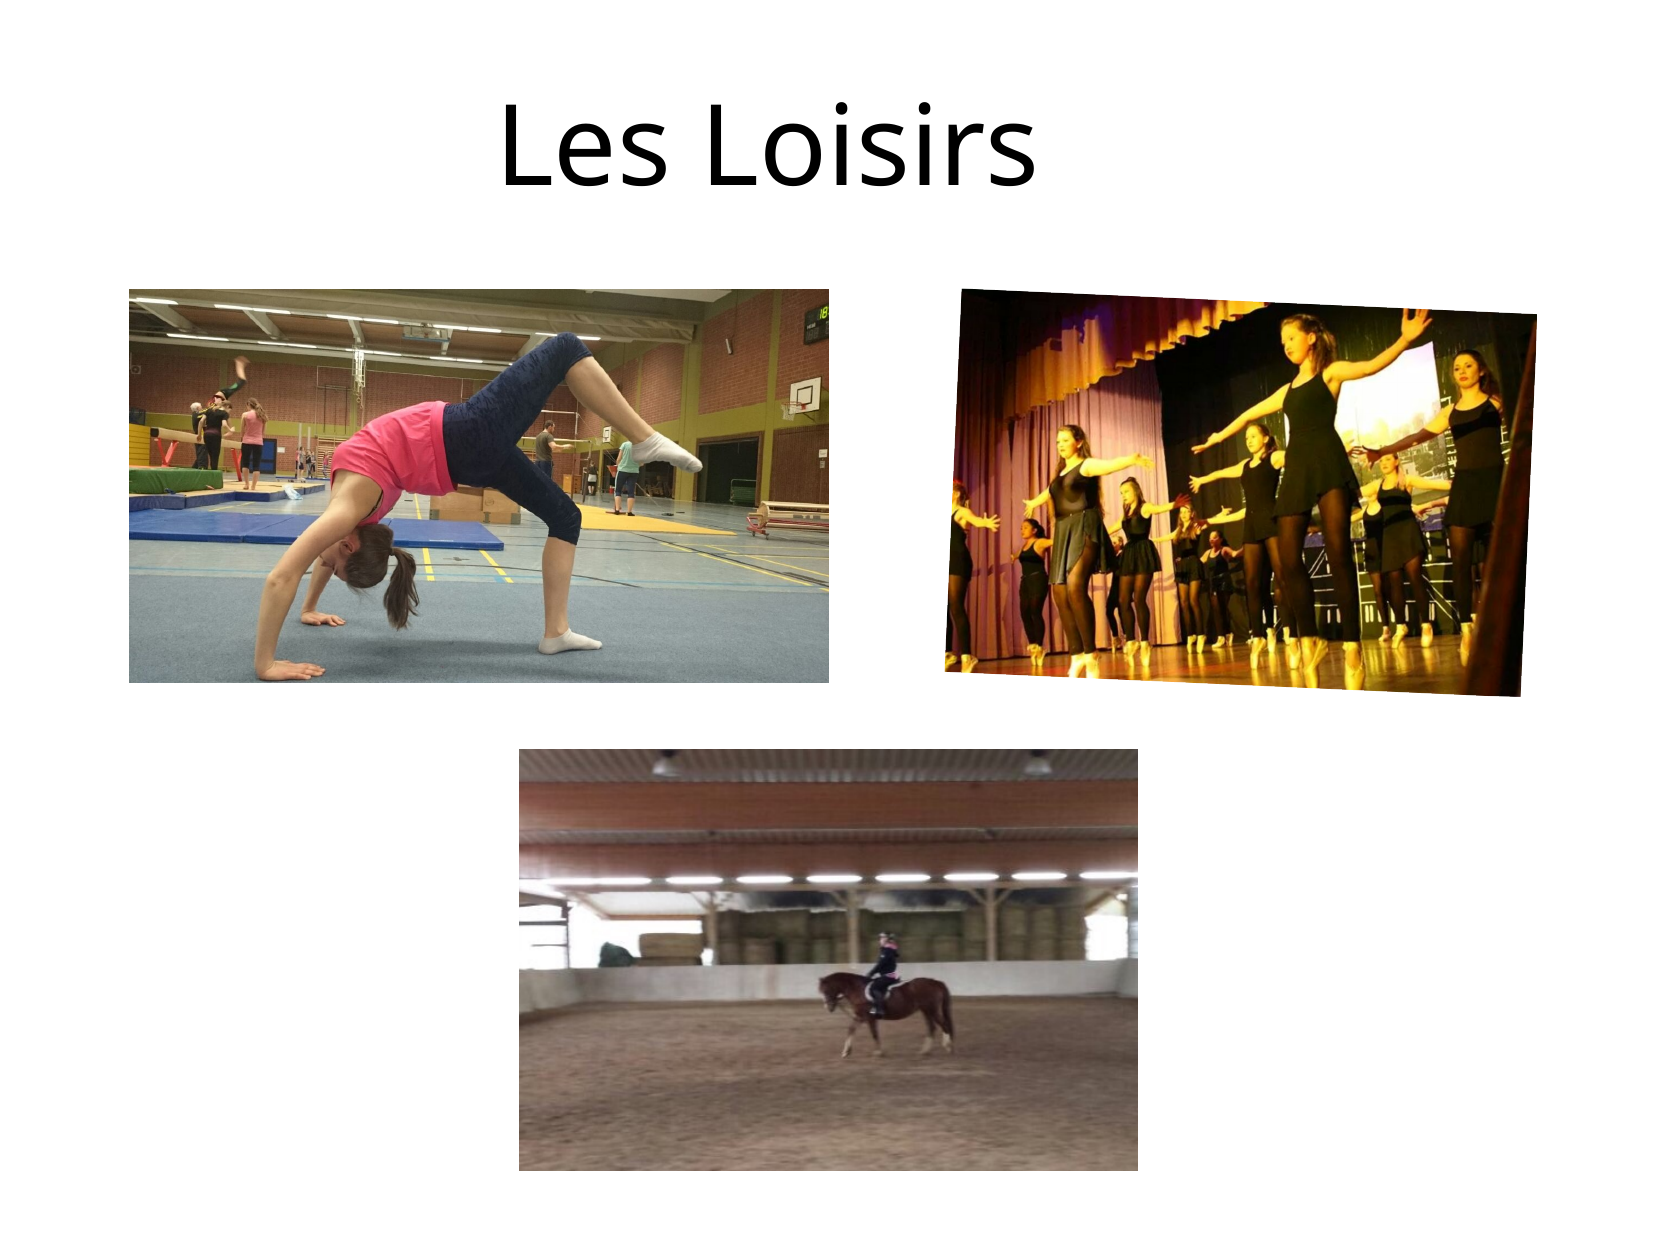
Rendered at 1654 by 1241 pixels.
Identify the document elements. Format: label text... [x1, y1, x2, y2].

picture [519, 749, 1138, 1171]
picture [129, 289, 829, 683]
text_box Les Loisirs [177, 64, 1359, 216]
picture [944, 288, 1537, 697]
